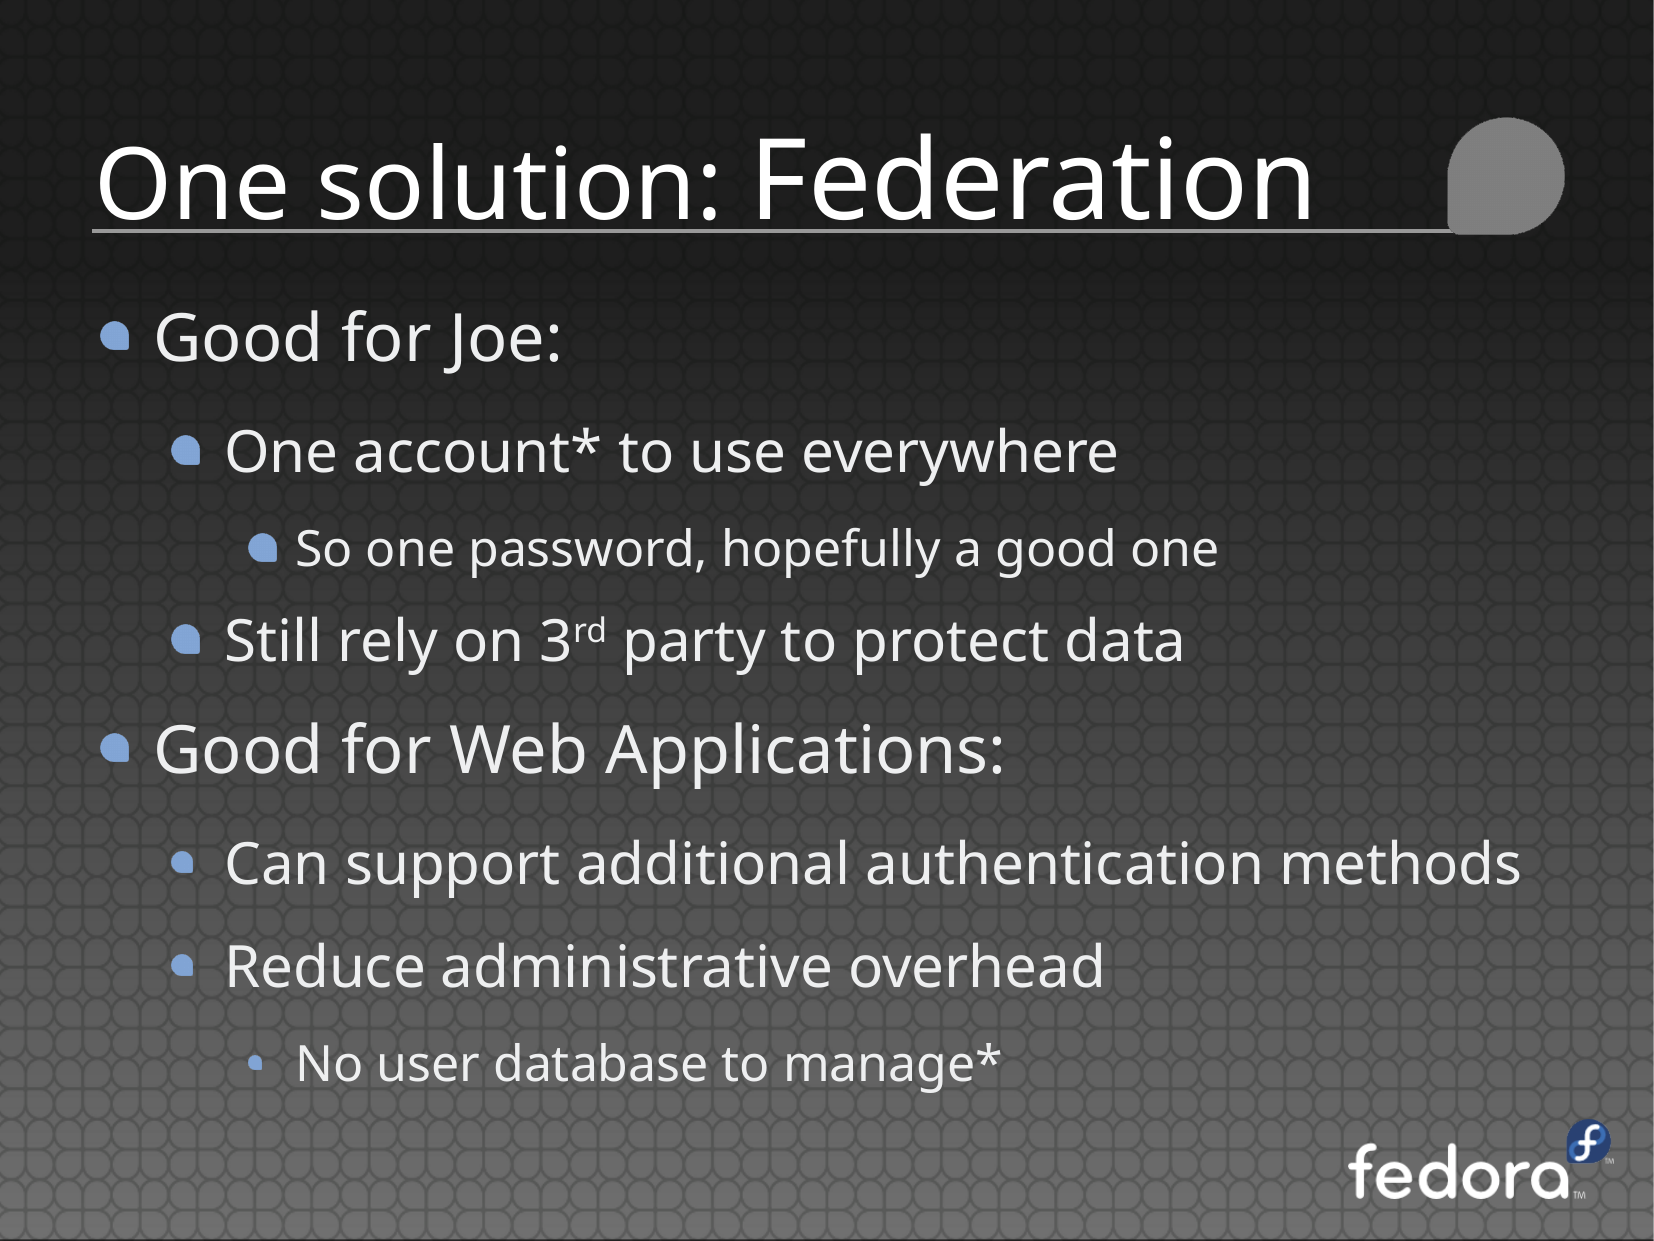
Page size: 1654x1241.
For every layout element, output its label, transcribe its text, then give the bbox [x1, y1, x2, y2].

picture [0, 0, 1654, 1241]
title One solution: Federation [94, 100, 1426, 251]
list Good for Joe: One account* to use everywhere So one password, hopefully a good one Still rely on 3rd party to protect data Good for Web Applications: Can support additional authentication methods Reduce administrative overhead No user database to manage* [82, 290, 1571, 1094]
